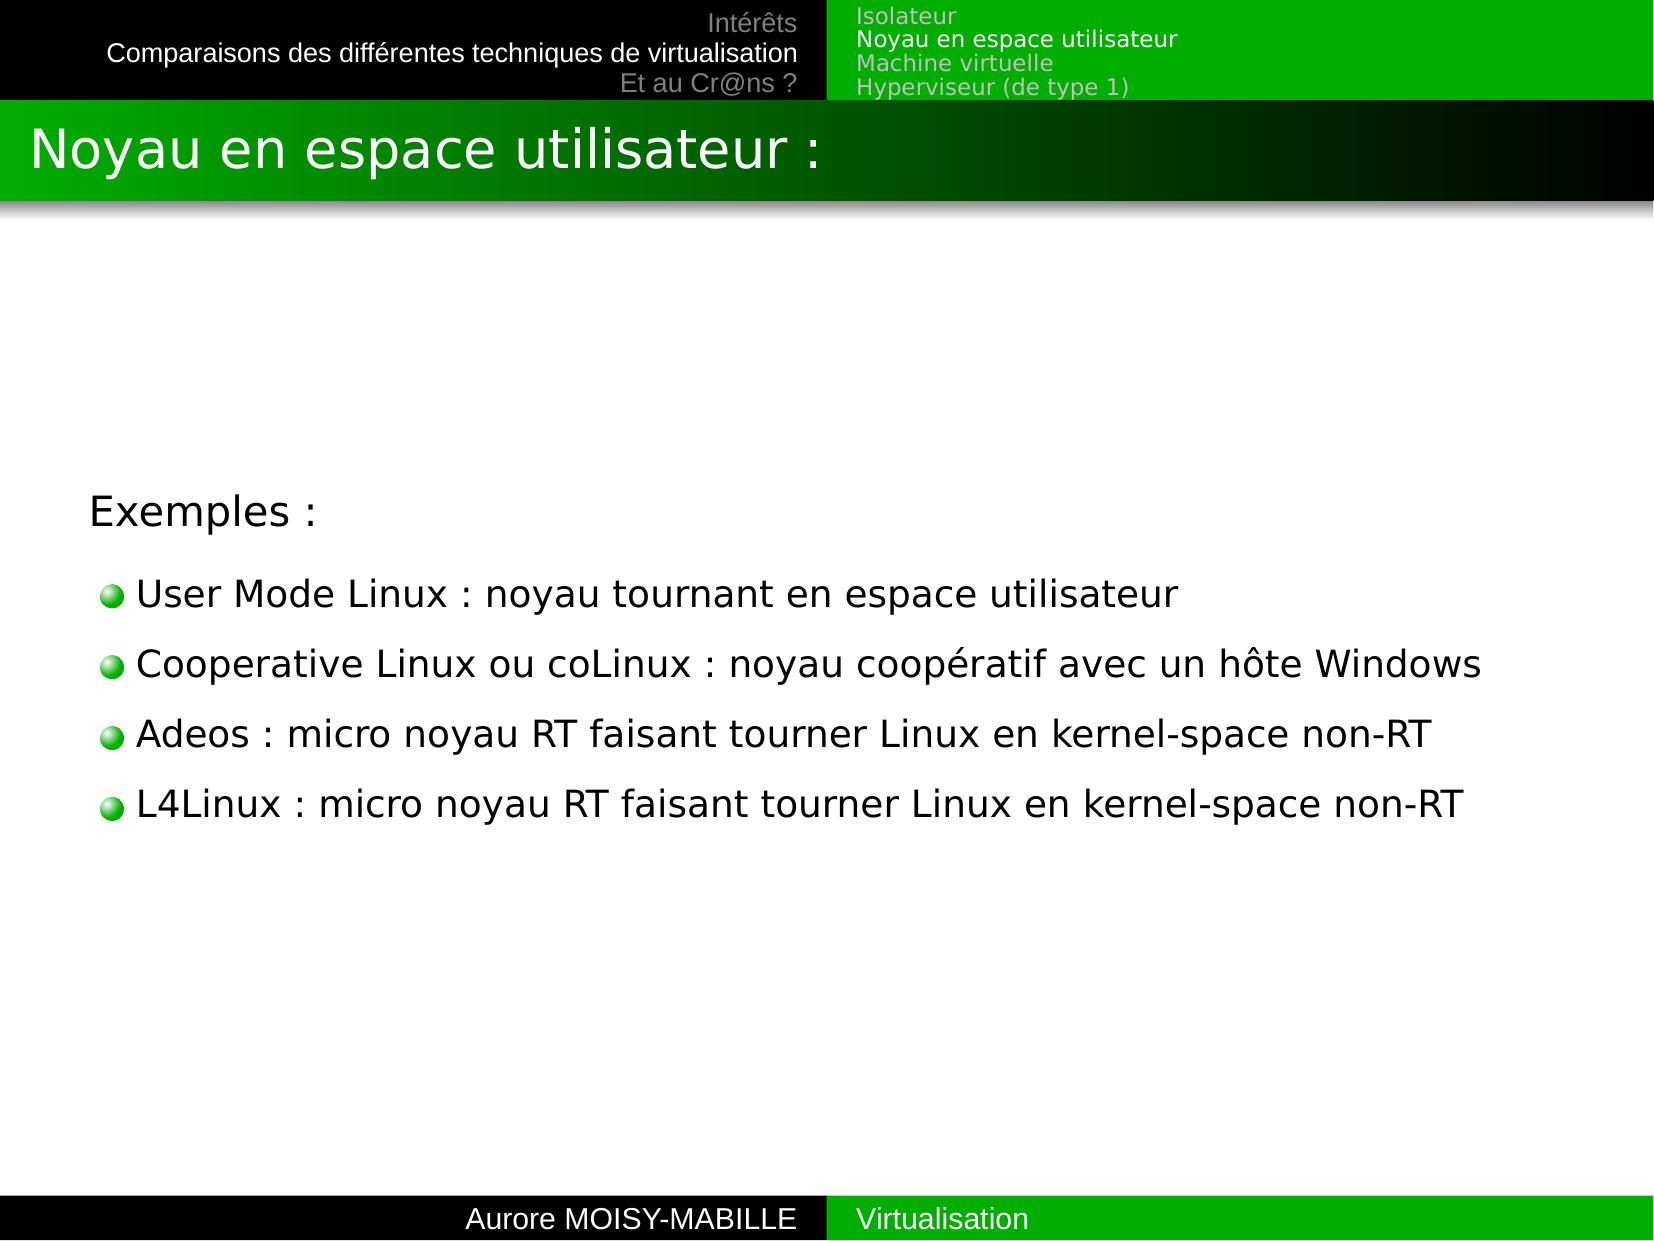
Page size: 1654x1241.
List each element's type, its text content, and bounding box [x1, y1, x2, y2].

text_box Aurore MOISY-MABILLE [0, 1202, 798, 1238]
text_box User Mode Linux : noyau tournant en espace utilisateur Cooperative Linux ou coLinux : noyau coopératif avec un hôte Windows Adeos : micro noyau RT faisant tourner Linux en kernel-space non-RT L4Linux : micro noyau RT faisant tourner Linux en kernel-space non-RT [135, 572, 1630, 836]
text_box [100, 797, 125, 821]
text_box Isolateur Noyau en espace utilisateur Machine virtuelle Hyperviseur (de type 1) [856, 5, 1625, 101]
text_box [0, 1195, 1654, 1241]
text_box Exemples : [88, 487, 562, 550]
text_box Virtualisation [856, 1202, 1654, 1238]
text_box [0, 0, 1654, 219]
text_box [100, 726, 125, 751]
text_box [100, 655, 125, 680]
text_box [100, 584, 125, 609]
text_box Noyau en espace utilisateur : [29, 118, 1654, 184]
text_box Intérêts Comparaisons des différentes techniques de virtualisation Et au Cr@ns ? [0, 7, 798, 99]
